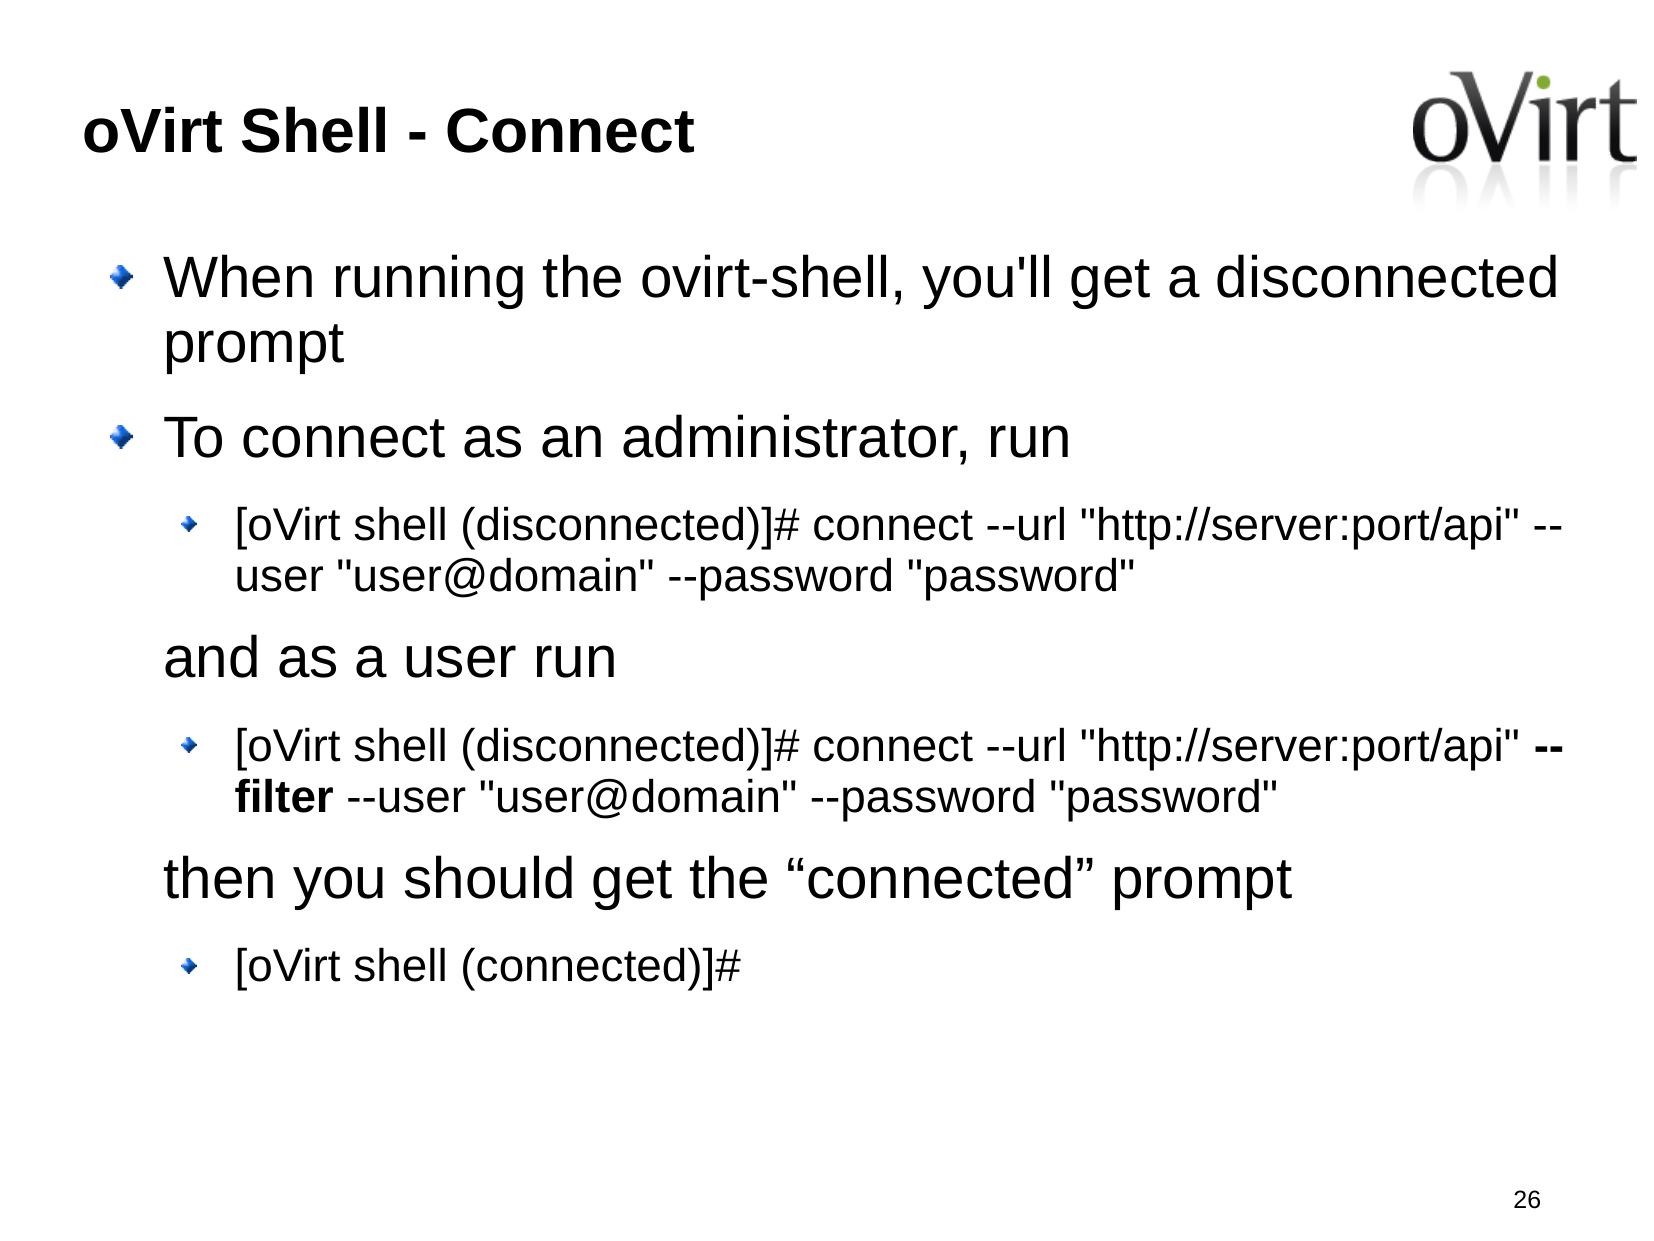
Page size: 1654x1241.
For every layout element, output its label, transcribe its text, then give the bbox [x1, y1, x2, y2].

picture [1413, 63, 1637, 212]
list When running the ovirt-shell, you'll get a disconnected prompt To connect as an administrator, run [oVirt shell (disconnected)]# connect --url "http://server:port/api" --user "user@domain" --password "password" and as a user run [oVirt shell (disconnected)]# connect --url "http://server:port/api" --filter --user "user@domain" --password "password" then you should get the “connected” prompt [oVirt shell (connected)]# [92, 244, 1581, 1039]
title oVirt Shell - Connect [82, 37, 1303, 226]
